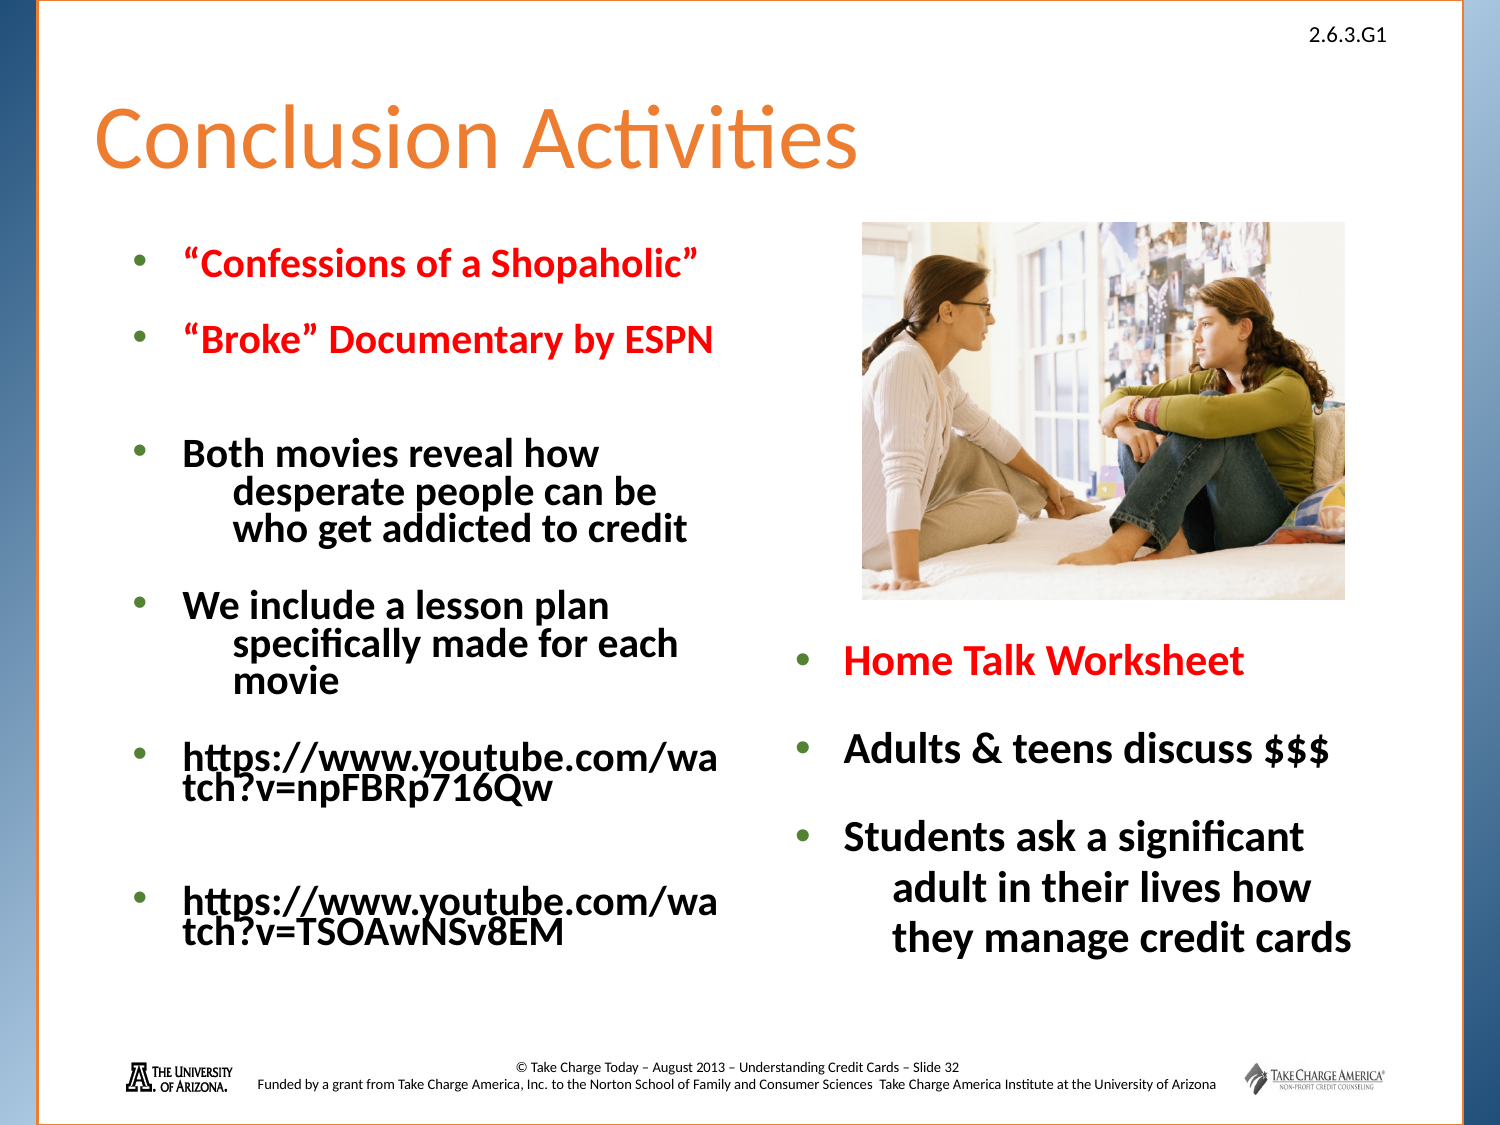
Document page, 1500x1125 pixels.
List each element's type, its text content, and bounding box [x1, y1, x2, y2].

list “Confessions of a Shopaholic” “Broke” Documentary by ESPN Both movies reveal how desperate people can be who get addicted to credit We include a lesson plan specifically made for each movie https://www.youtube.com/watch?v=npFBRp716Qw https://www.youtube.com/watch?v=TSOAwNSv8EM [112, 237, 751, 971]
picture [862, 222, 1345, 601]
list Home Talk Worksheet Adults & teens discuss $$$ Students ask a significant adult in their lives how they manage credit cards [774, 624, 1388, 1013]
title Conclusion Activities [74, 12, 1388, 198]
